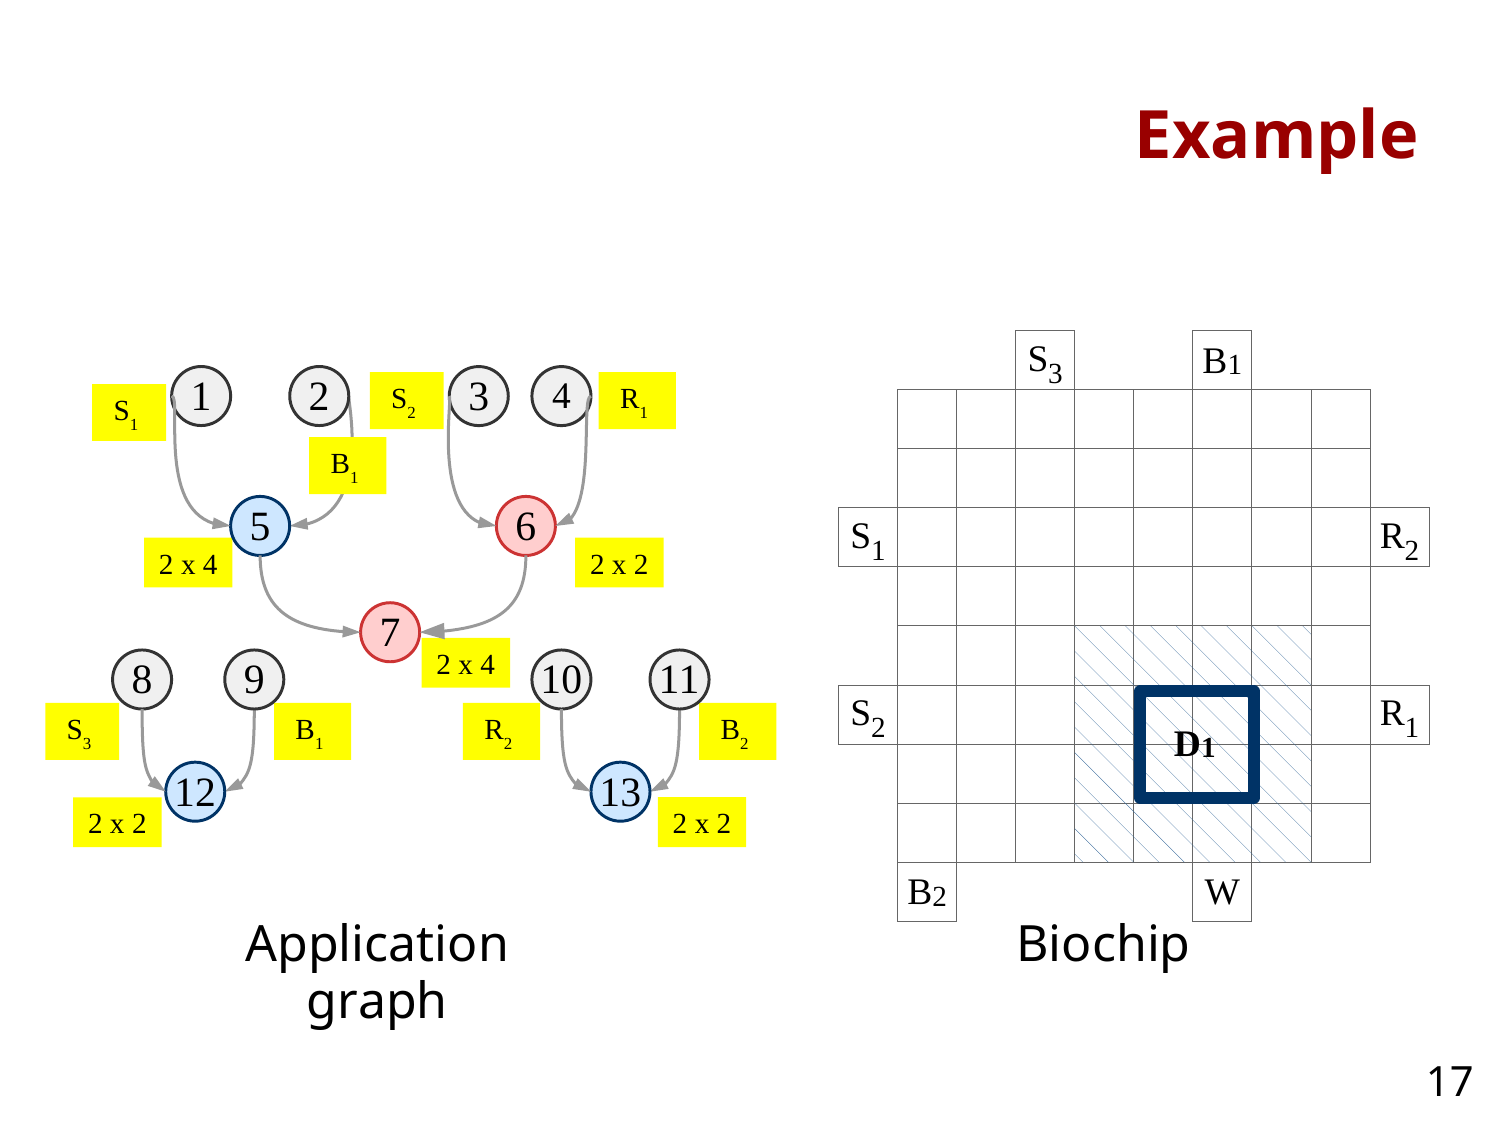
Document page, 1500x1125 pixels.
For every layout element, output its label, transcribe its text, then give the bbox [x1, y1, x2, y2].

text_box B2 [897, 862, 957, 922]
text_box S2 [838, 685, 898, 745]
text_box 10 [531, 649, 591, 709]
text_box 2 x 4 [144, 537, 233, 588]
text_box R1 [1370, 685, 1430, 745]
text_box B1 [309, 437, 387, 495]
text_box [1074, 625, 1312, 863]
text_box 7 [360, 602, 420, 662]
text_box D1 [1157, 714, 1233, 781]
text_box 2 x 2 [575, 537, 664, 588]
text_box S3 [45, 702, 120, 760]
text_box R1 [598, 372, 676, 430]
text_box B1 [274, 702, 352, 760]
text_box 8 [112, 649, 172, 709]
text_box S3 [1015, 330, 1075, 390]
text_box 2 x 2 [73, 797, 162, 848]
text_box 11 [650, 649, 710, 710]
text_box S1 [838, 507, 898, 567]
text_box 2 x 2 [657, 797, 747, 848]
text_box Application graph [156, 907, 599, 981]
text_box Biochip [883, 907, 1325, 981]
text_box R2 [1370, 507, 1430, 567]
text_box B1 [1192, 330, 1252, 390]
text_box 1 [171, 366, 231, 426]
text_box S1 [92, 384, 167, 441]
text_box R2 [462, 702, 541, 760]
text_box B2 [699, 702, 777, 760]
text_box 2 x 4 [421, 637, 511, 688]
text_box 4 [531, 366, 591, 426]
title Example [75, 44, 1419, 227]
text_box 9 [224, 649, 284, 710]
text_box 13 [590, 762, 651, 822]
text_box 12 [165, 762, 225, 822]
text_box 6 [496, 496, 556, 556]
text_box 2 [289, 366, 349, 426]
text_box S2 [369, 372, 444, 430]
text_box 5 [230, 496, 290, 556]
text_box W [1192, 863, 1252, 922]
text_box 3 [449, 366, 509, 426]
